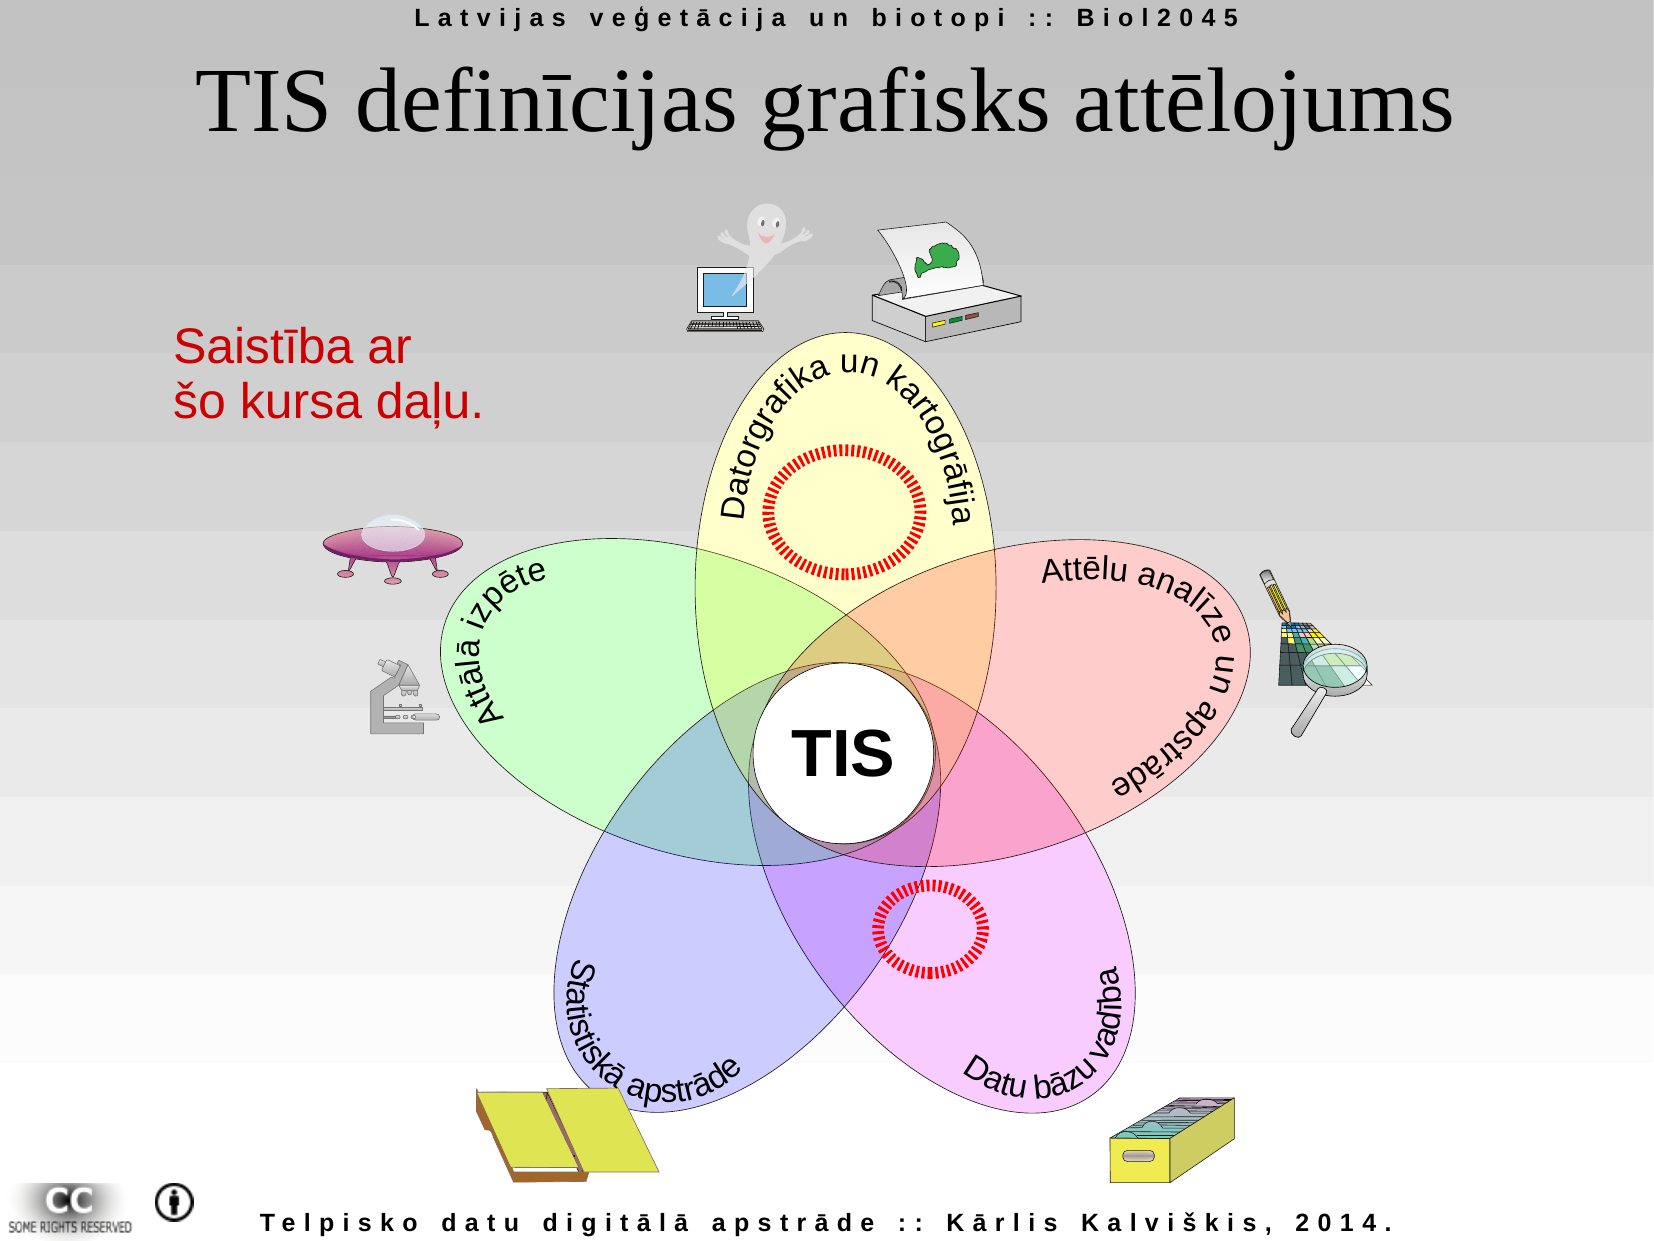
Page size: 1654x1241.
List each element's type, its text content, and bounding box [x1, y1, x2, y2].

text_box [440, 332, 1251, 1183]
text_box Saistība ar šo kursa daļu. [173, 317, 485, 430]
text_box [1259, 569, 1373, 738]
title TIS definīcijas grafisks attēlojums [29, 49, 1625, 296]
text_box [370, 659, 424, 734]
text_box TIS [776, 708, 911, 799]
text_box [872, 296, 1022, 342]
text_box [1109, 1097, 1235, 1183]
text_box [322, 514, 463, 585]
picture [0, 0, 1654, 1241]
text_box [411, 713, 440, 721]
text_box [686, 296, 764, 332]
